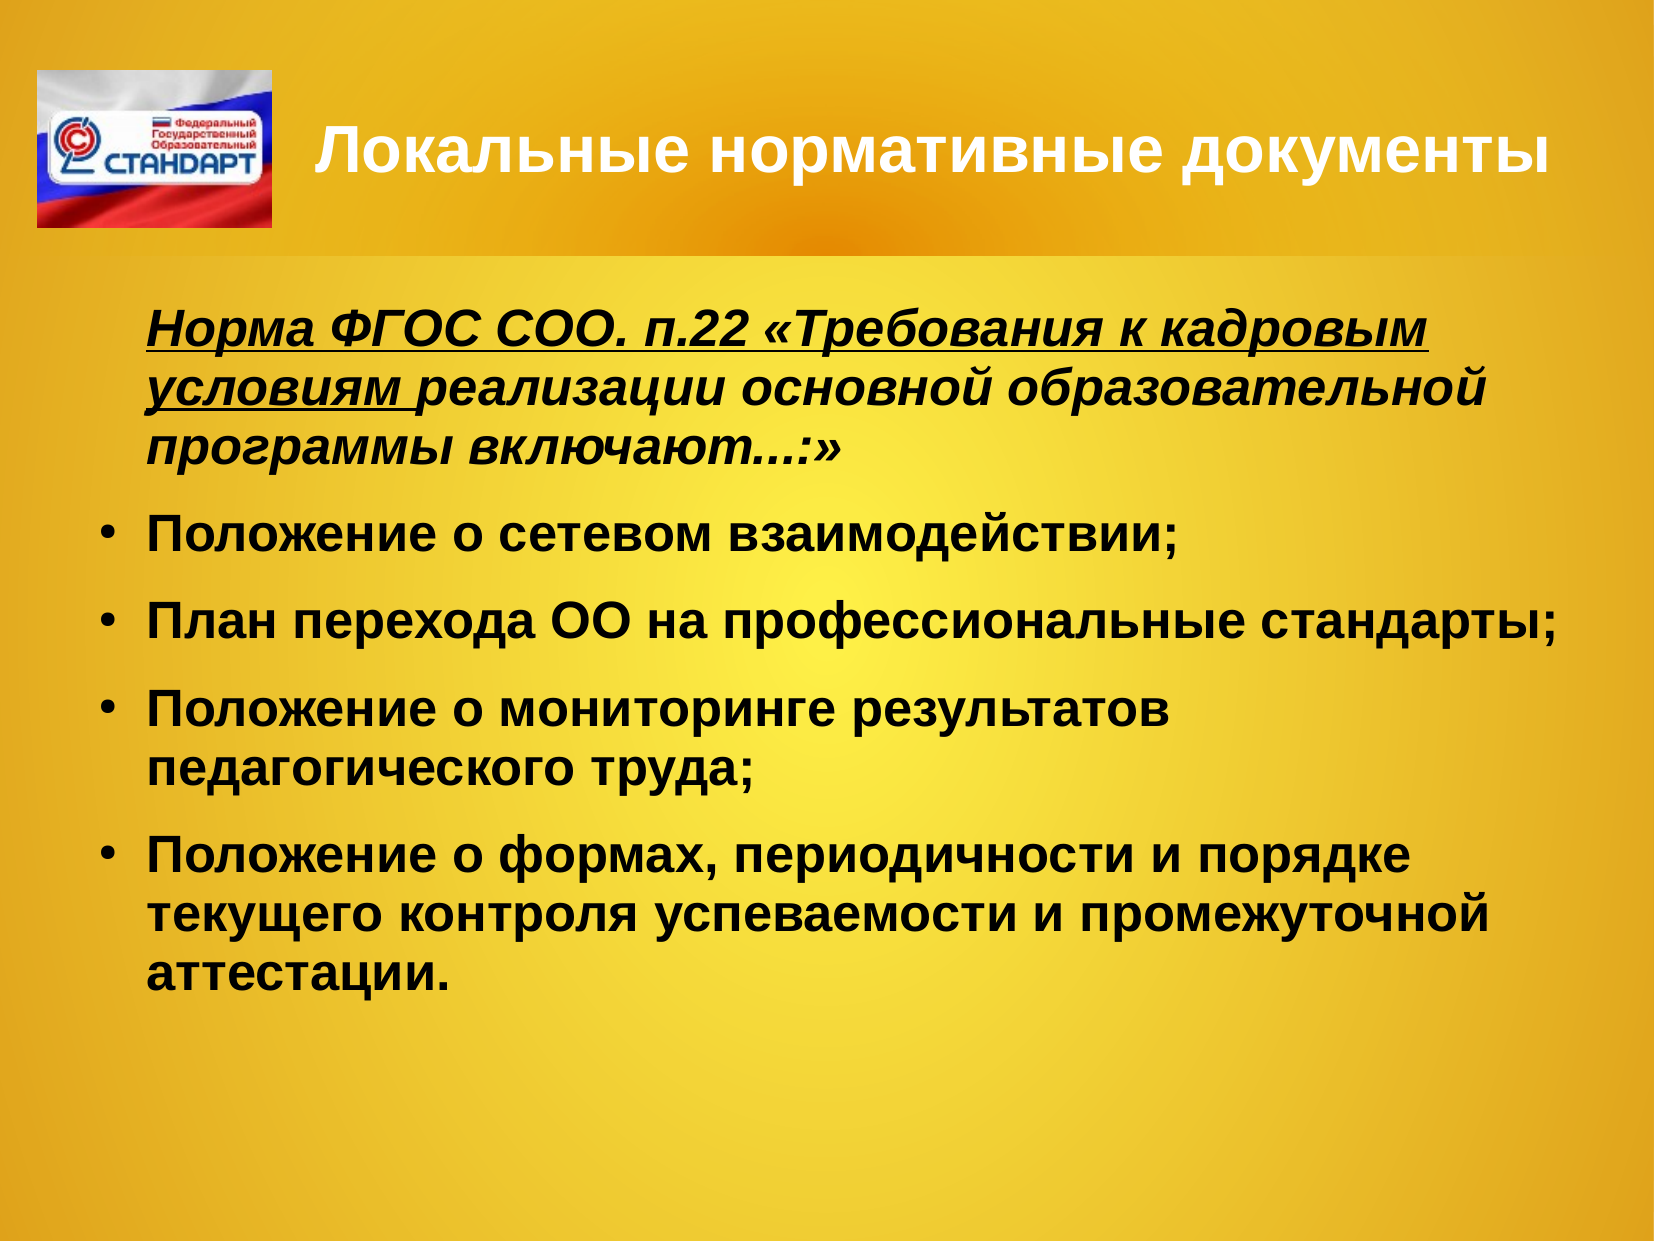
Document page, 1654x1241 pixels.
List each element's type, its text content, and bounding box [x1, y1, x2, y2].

title Локальные нормативные документы [82, 47, 1571, 252]
list Норма ФГОС СОО. п.22 «Требования к кадровым условиям реализации основной образовательной программы включают...:» Положение о сетевом взаимодействии; План перехода ОО на профессиональные стандарты; Положение о мониторинге результатов педагогического труда; Положение о формах, периодичности и порядке текущего контроля успеваемости и промежуточной аттестации. [82, 299, 1571, 1019]
picture [37, 70, 272, 228]
